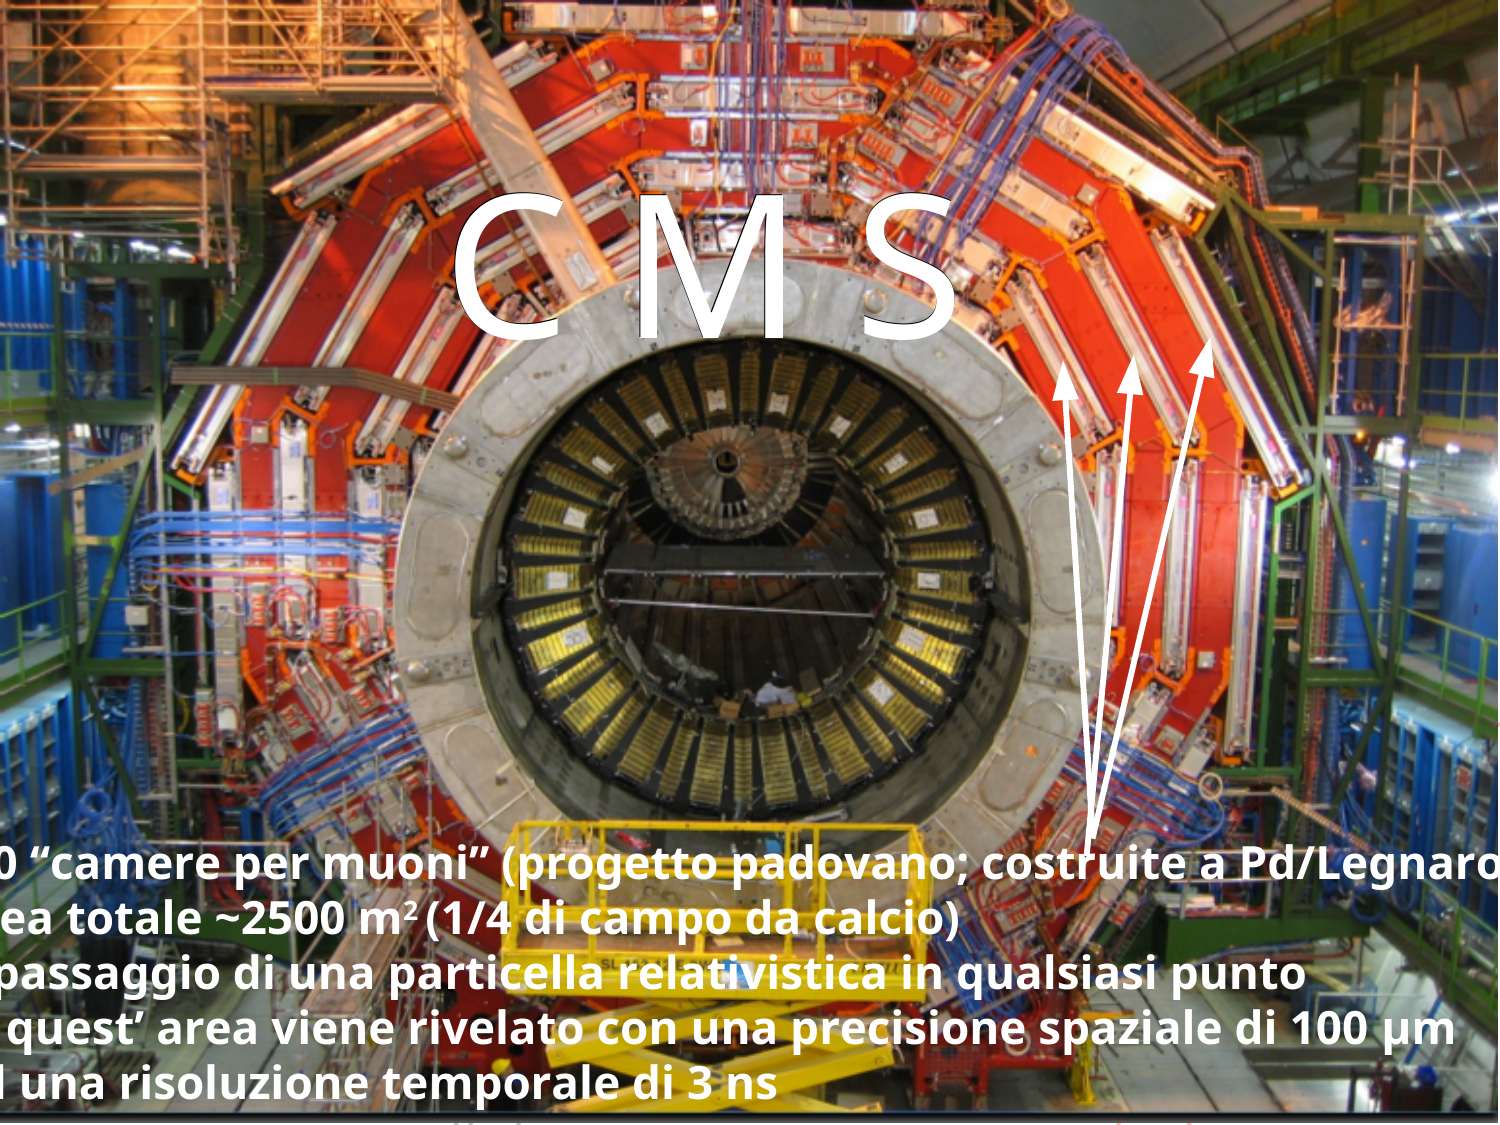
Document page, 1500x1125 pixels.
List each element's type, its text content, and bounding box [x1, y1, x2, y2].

picture [0, 1117, 1500, 1125]
picture [0, 0, 1500, 825]
text_box 250 “camere per muoni” (progetto padovano; costruite a Pd/Legnaro): area totale ~2500 m2 (1/4 di campo da calcio) il passaggio di una particella relativistica in qualsiasi punto di quest’ area viene rivelato con una precisione spaziale di 100 μm ed una risoluzione temporale di 3 ns [0, 825, 1500, 1117]
text_box C M S [428, 131, 1093, 387]
